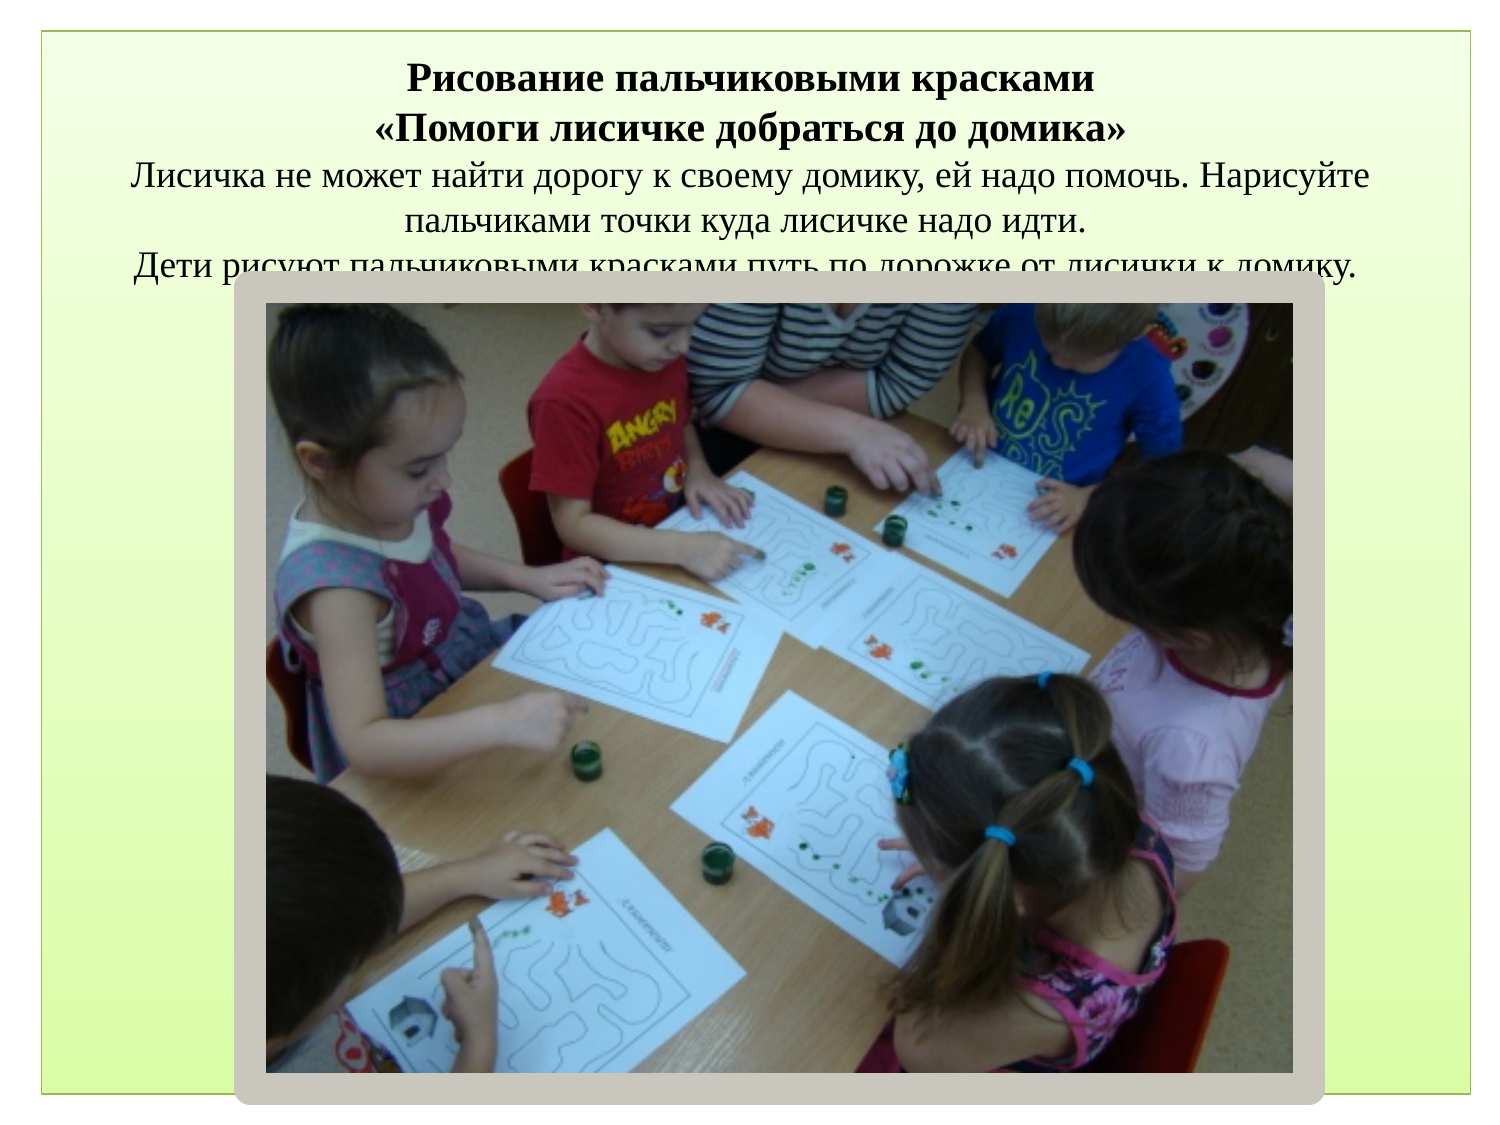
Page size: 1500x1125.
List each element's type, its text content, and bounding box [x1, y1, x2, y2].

text_box [41, 30, 1471, 1094]
title Рисование пальчиковыми красками «Помоги лисичке добраться до домика» Лисичка не может найти дорогу к своему домику, ей надо помочь. Нарисуйте пальчиками точки куда лисичке надо идти. Дети рисуют пальчиковыми красками путь по дорожке от лисички к домику. [76, 42, 1425, 315]
picture [265, 302, 1294, 1074]
